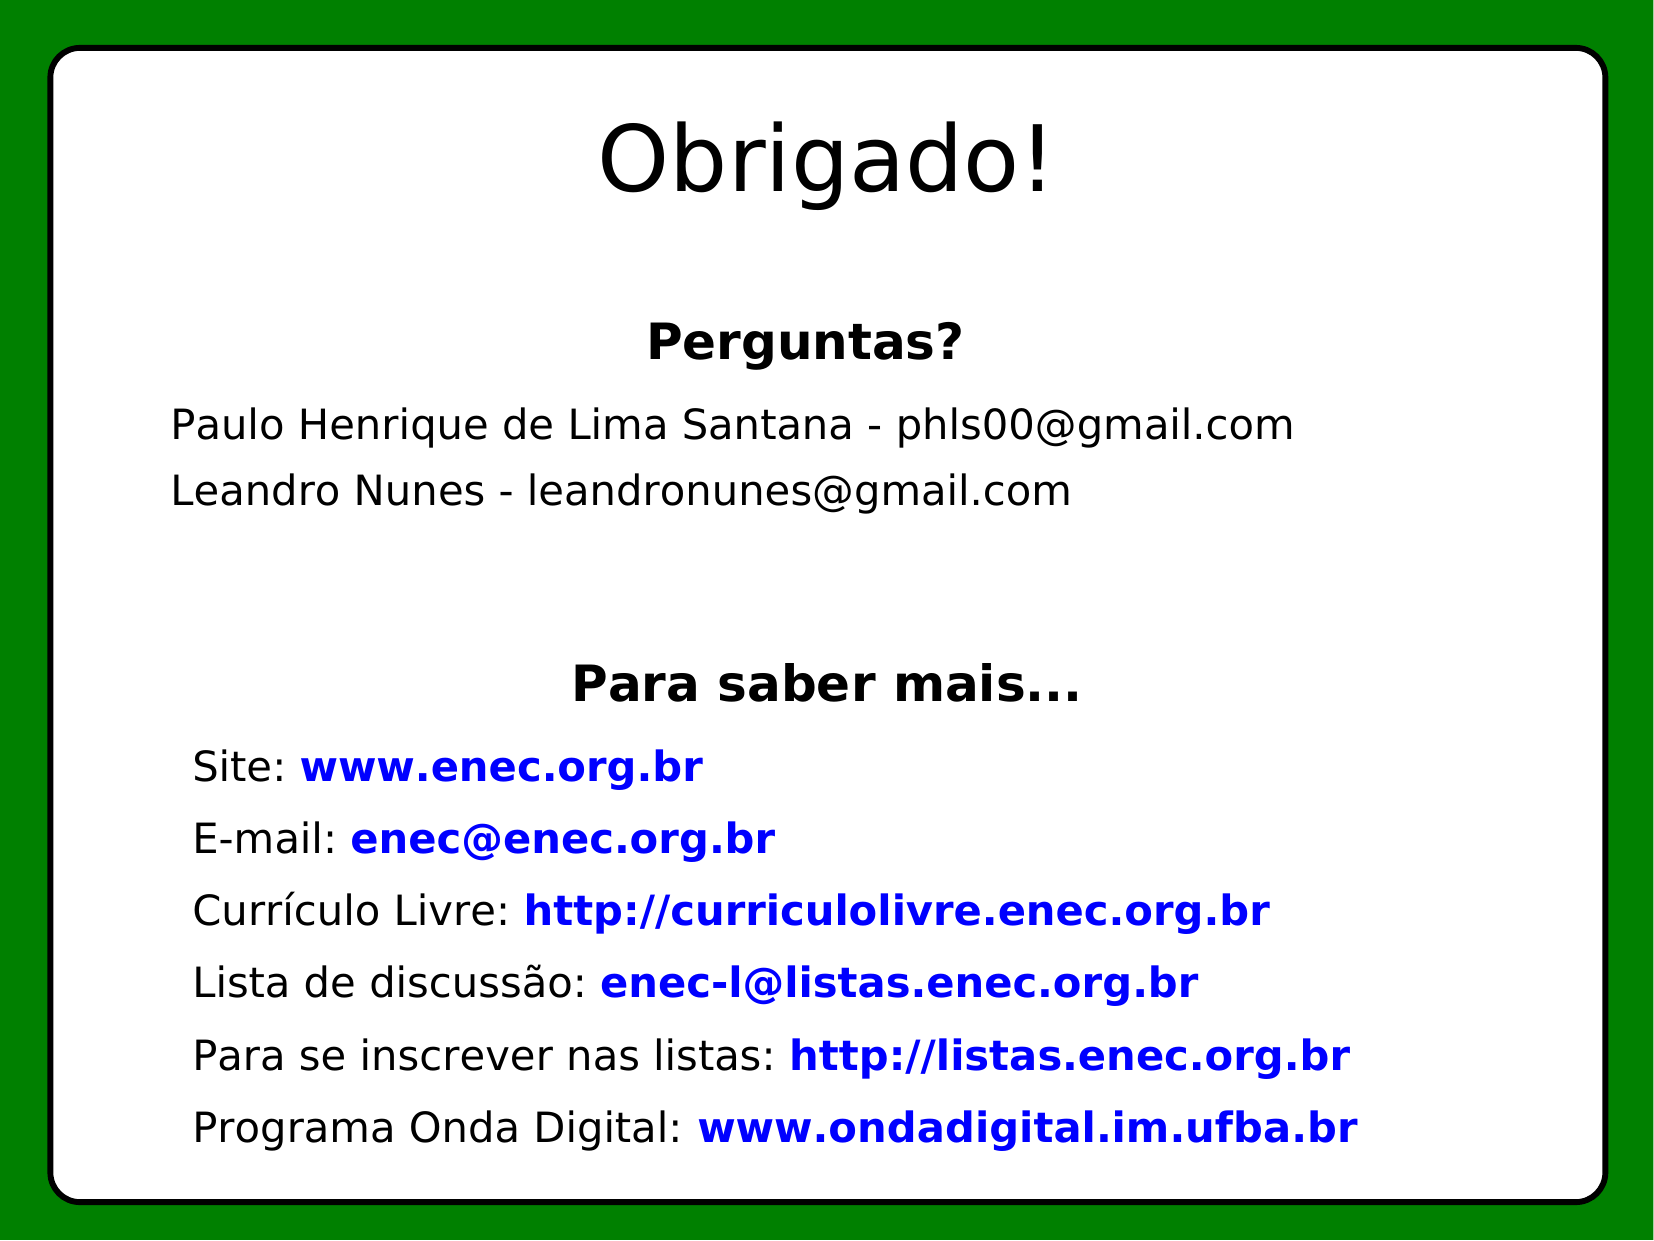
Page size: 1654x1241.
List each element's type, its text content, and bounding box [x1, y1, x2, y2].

title Obrigado! [121, 55, 1534, 263]
list Perguntas? Paulo Henrique de Lima Santana - phls00@gmail.com Leandro Nunes - leandronunes@gmail.com [99, 313, 1512, 587]
list Para saber mais... Site: www.enec.org.br E-mail: enec@enec.org.br Currículo Livre: http://curriculolivre.enec.org.br Lista de discussão: enec-l@listas.enec.org.br Para se inscrever nas listas: http://listas.enec.org.br Programa Onda Digital: www.ondadigital.im.ufba.br [121, 654, 1534, 1190]
